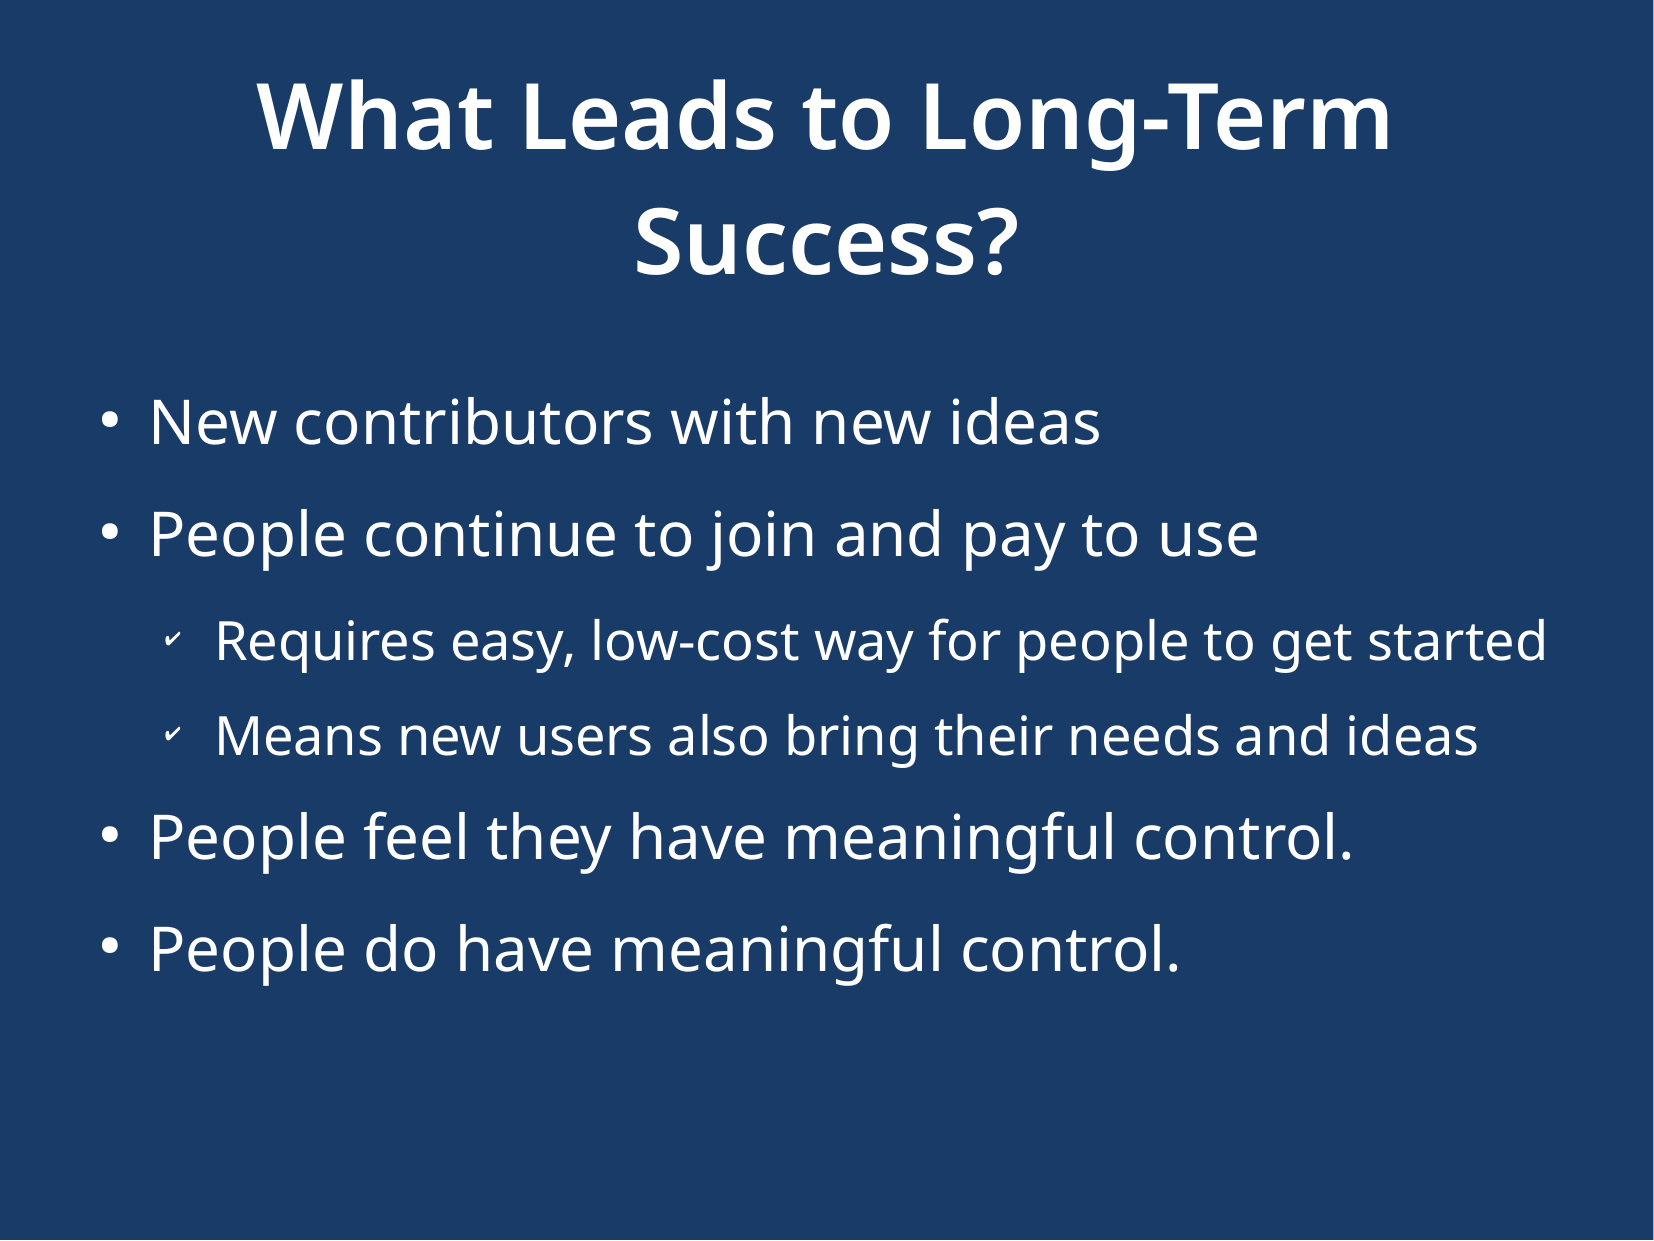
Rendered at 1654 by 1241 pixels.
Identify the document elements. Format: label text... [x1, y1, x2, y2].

title What Leads to Long-Term Success? [82, 47, 1571, 306]
list New contributors with new ideas People continue to join and pay to use Requires easy, low-cost way for people to get started Means new users also bring their needs and ideas People feel they have meaningful control. People do have meaningful control. [82, 378, 1571, 1098]
